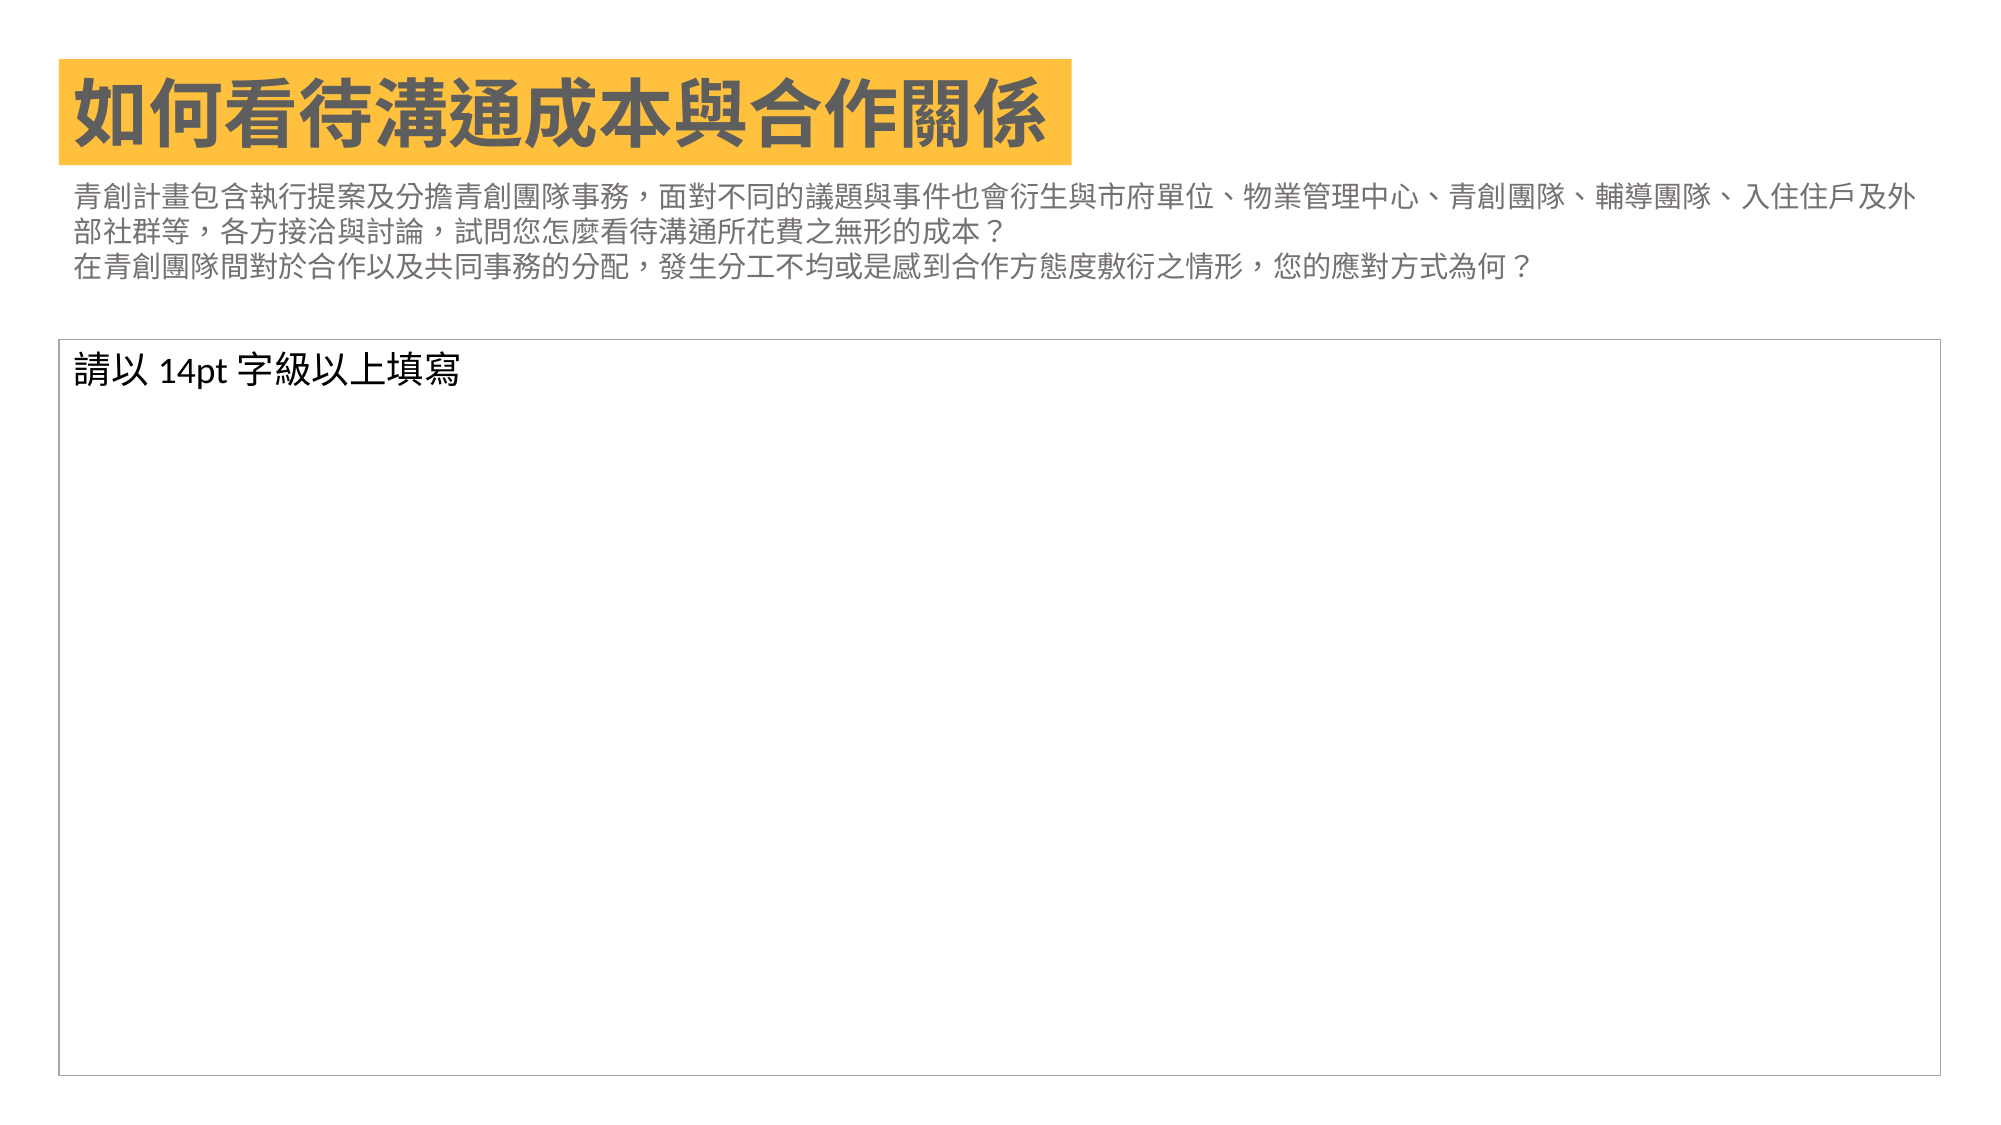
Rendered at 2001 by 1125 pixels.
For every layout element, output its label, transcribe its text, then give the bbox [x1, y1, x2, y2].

text_box 如何看待溝通成本與合作關係 [58, 59, 1072, 166]
text_box 請以14pt字級以上填寫 [58, 339, 1941, 1076]
text_box 青創計畫包含執行提案及分擔青創團隊事務，面對不同的議題與事件也會衍生與市府單位、物業管理中心、青創團隊、輔導團隊、入住住戶及外部社群等，各方接洽與討論，試問您怎麼看待溝通所花費之無形的成本？ 在青創團隊間對於合作以及共同事務的分配，發生分工不均或是感到合作方態度敷衍之情形，您的應對方式為何？ [58, 171, 1949, 293]
